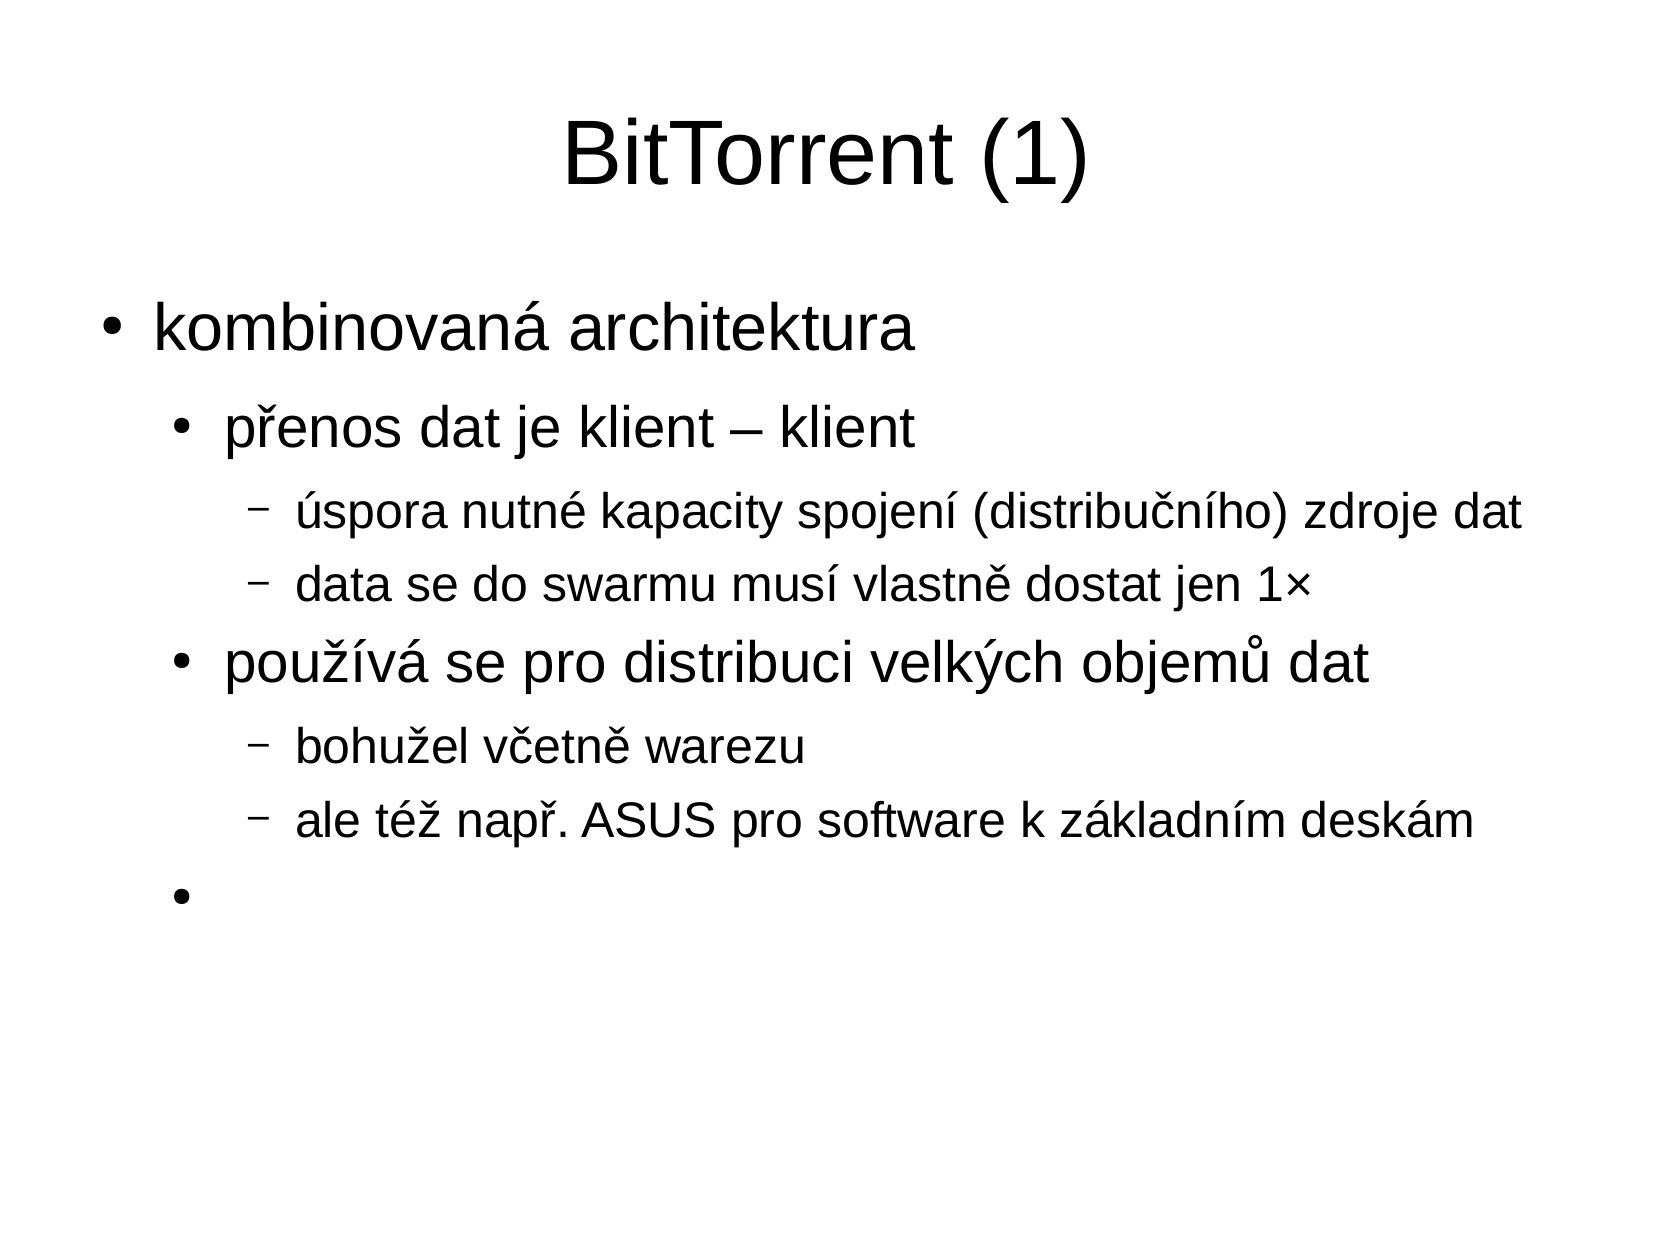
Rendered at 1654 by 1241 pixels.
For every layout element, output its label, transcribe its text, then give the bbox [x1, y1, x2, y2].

list kombinovaná architektura přenos dat je klient – klient úspora nutné kapacity spojení (distribučního) zdroje dat data se do swarmu musí vlastně dostat jen 1× používá se pro distribuci velkých objemů dat bohužel včetně warezu ale též např. ASUS pro software k základním deskám [82, 290, 1571, 1109]
title BitTorrent (1) [82, 49, 1571, 257]
